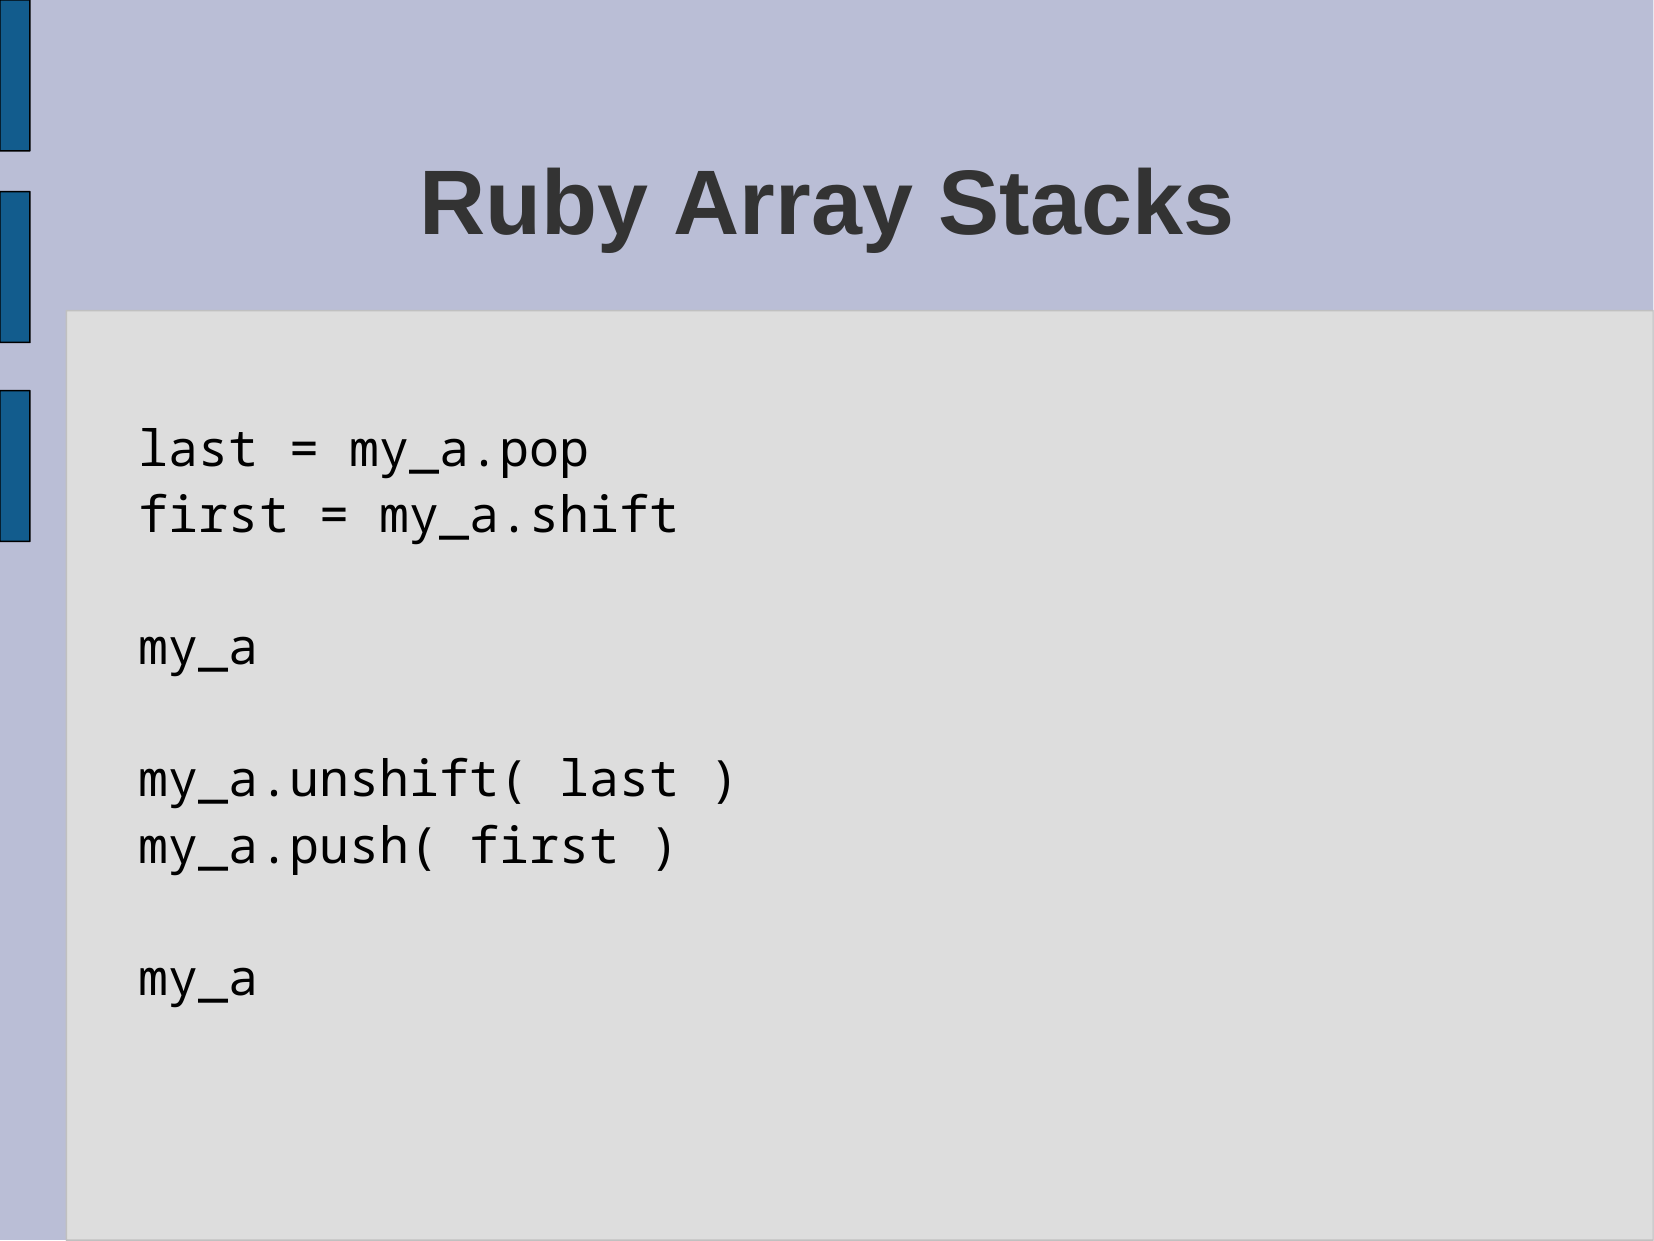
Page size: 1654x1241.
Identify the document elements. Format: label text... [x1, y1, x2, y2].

list last = my_a.pop first = my_a.shift my_a my_a.unshift( last ) my_a.push( first ) my_a [121, 344, 1534, 1127]
text_box Ruby Array Stacks [121, 158, 1534, 255]
